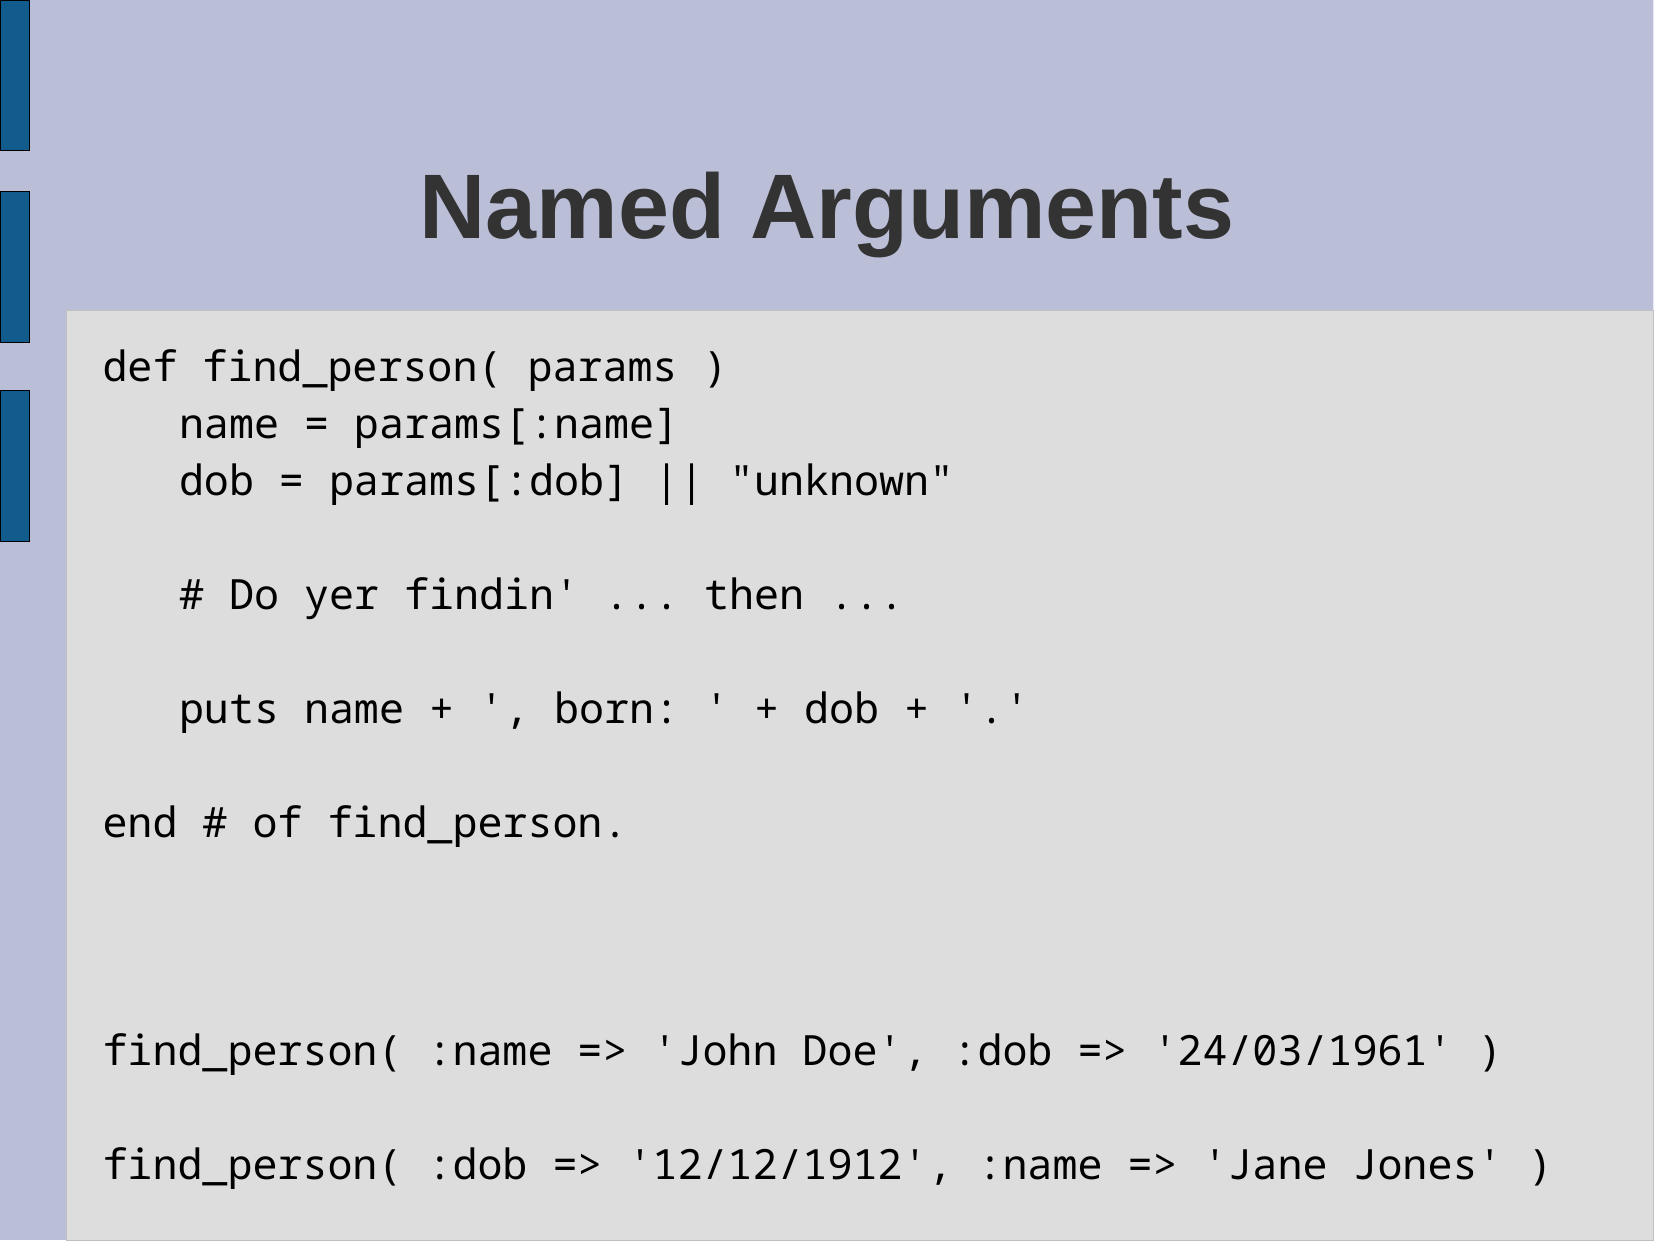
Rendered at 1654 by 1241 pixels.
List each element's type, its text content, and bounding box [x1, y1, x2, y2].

title Named Arguments [121, 102, 1534, 311]
list def find_person( params ) name = params[:name] dob = params[:dob] || "unknown" # Do yer findin' ... then ... puts name + ', born: ' + dob + '.' end # of find_person. find_person( :name => 'John Doe', :dob => '24/03/1961' ) find_person( :dob => '12/12/1912', :name => 'Jane Jones' ) find_person( :name => 'Harry Holt' ) [84, 336, 1654, 1163]
